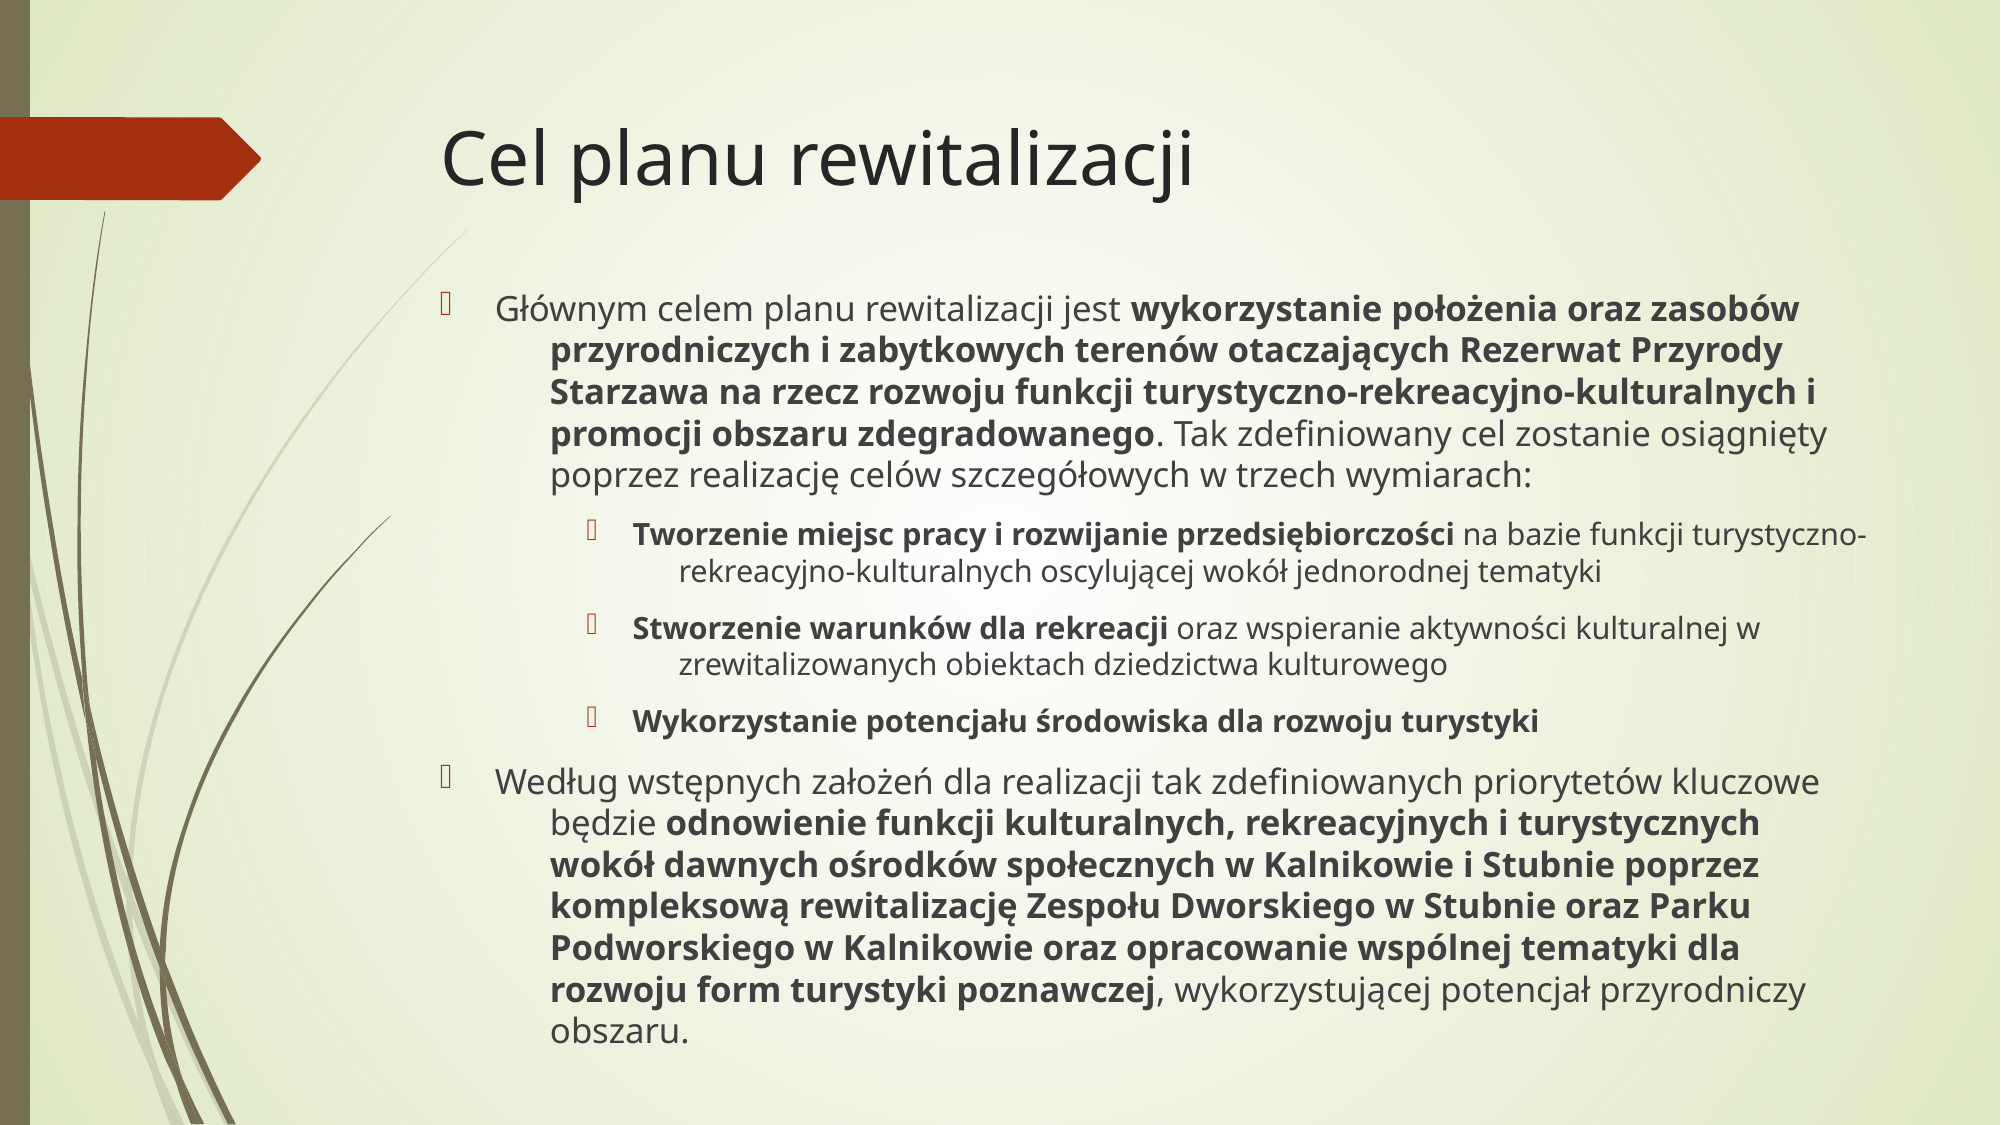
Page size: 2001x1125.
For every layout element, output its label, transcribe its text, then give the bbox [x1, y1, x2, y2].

list Głównym celem planu rewitalizacji jest wykorzystanie położenia oraz zasobów przyrodniczych i zabytkowych terenów otaczających Rezerwat Przyrody Starzawa na rzecz rozwoju funkcji turystyczno-rekreacyjno-kulturalnych i promocji obszaru zdegradowanego. Tak zdefiniowany cel zostanie osiągnięty poprzez realizację celów szczegółowych w trzech wymiarach: Tworzenie miejsc pracy i rozwijanie przedsiębiorczości na bazie funkcji turystyczno-rekreacyjno-kulturalnych oscylującej wokół jednorodnej tematyki Stworzenie warunków dla rekreacji oraz wspieranie aktywności kulturalnej w zrewitalizowanych obiektach dziedzictwa kulturowego Wykorzystanie potencjału środowiska dla rozwoju turystyki Według wstępnych założeń dla realizacji tak zdefiniowanych priorytetów kluczowe będzie odnowienie funkcji kulturalnych, rekreacyjnych i turystycznych wokół dawnych ośrodków społecznych w Kalnikowie i Stubnie poprzez kompleksową rewitalizację Zespołu Dworskiego w Stubnie oraz Parku Podworskiego w Kalnikowie oraz opracowanie wspólnej tematyki dla rozwoju form turystyki poznawczej, wykorzystującej potencjał przyrodniczy obszaru. [424, 278, 1888, 1063]
title Cel planu rewitalizacji [425, 102, 1888, 278]
